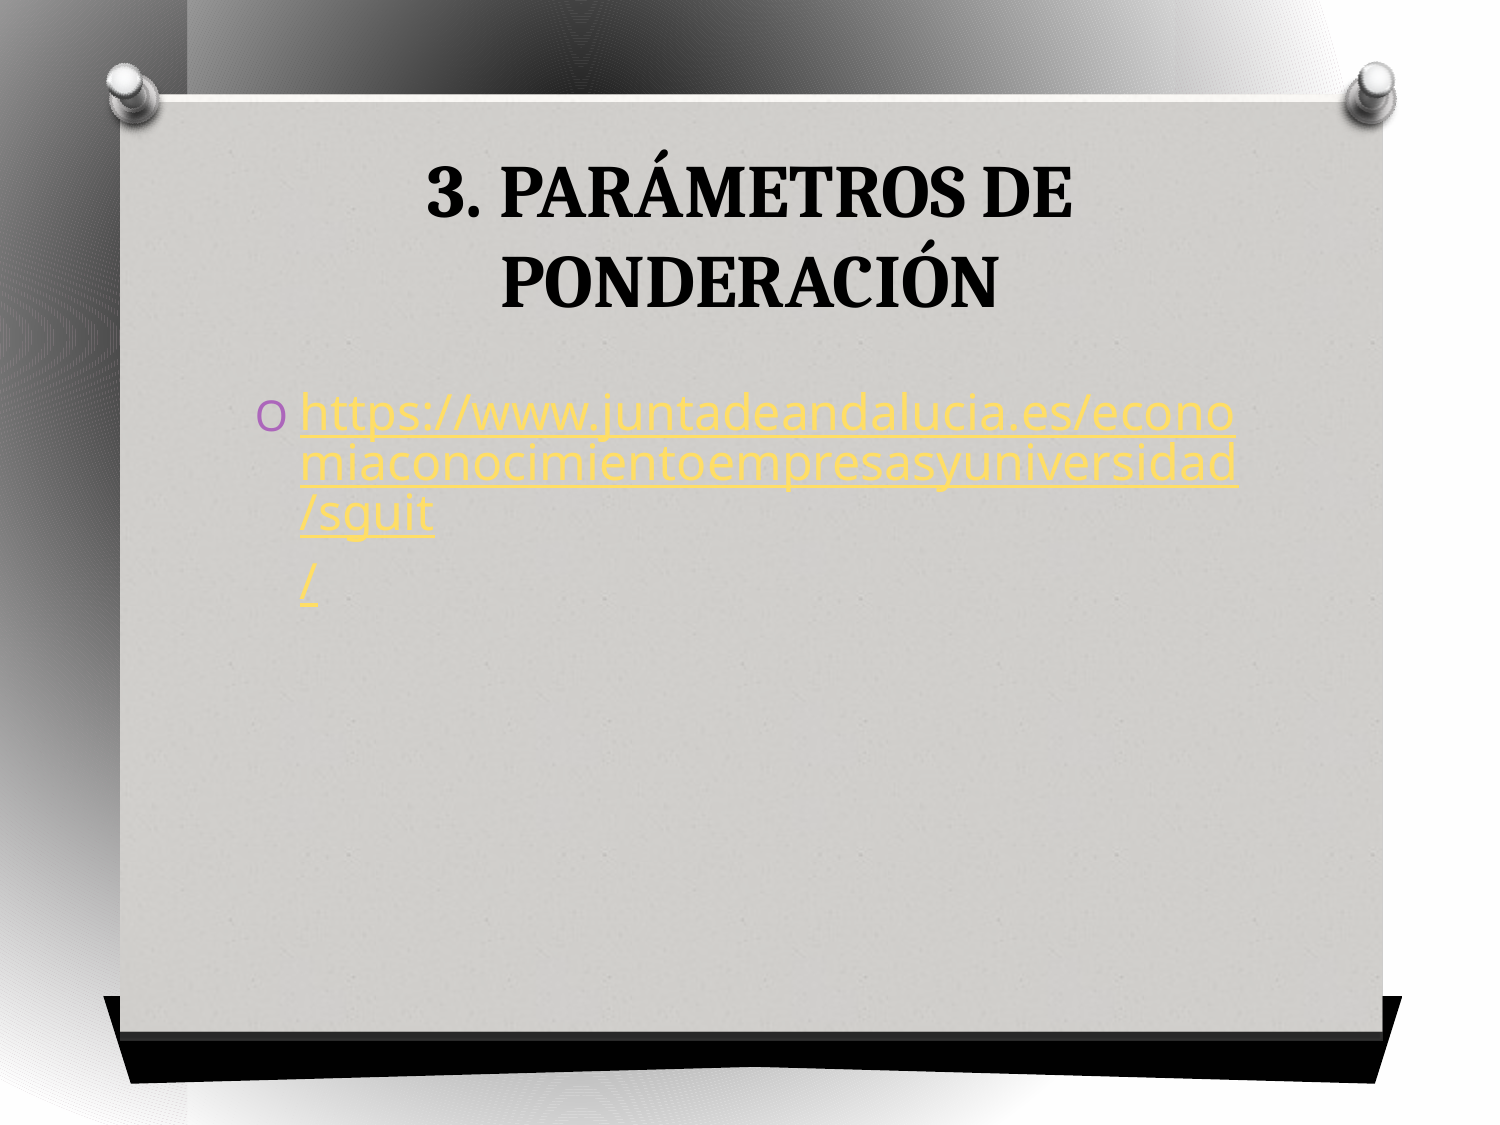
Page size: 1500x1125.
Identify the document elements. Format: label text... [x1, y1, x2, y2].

text_box https://www.juntadeandalucia.es/economiaconocimientoempresasyuniversidad/sguit/ [240, 373, 1257, 939]
text_box 3. PARÁMETROS DE PONDERACIÓN [179, 134, 1323, 332]
picture [75, 29, 198, 153]
picture [1317, 35, 1439, 156]
